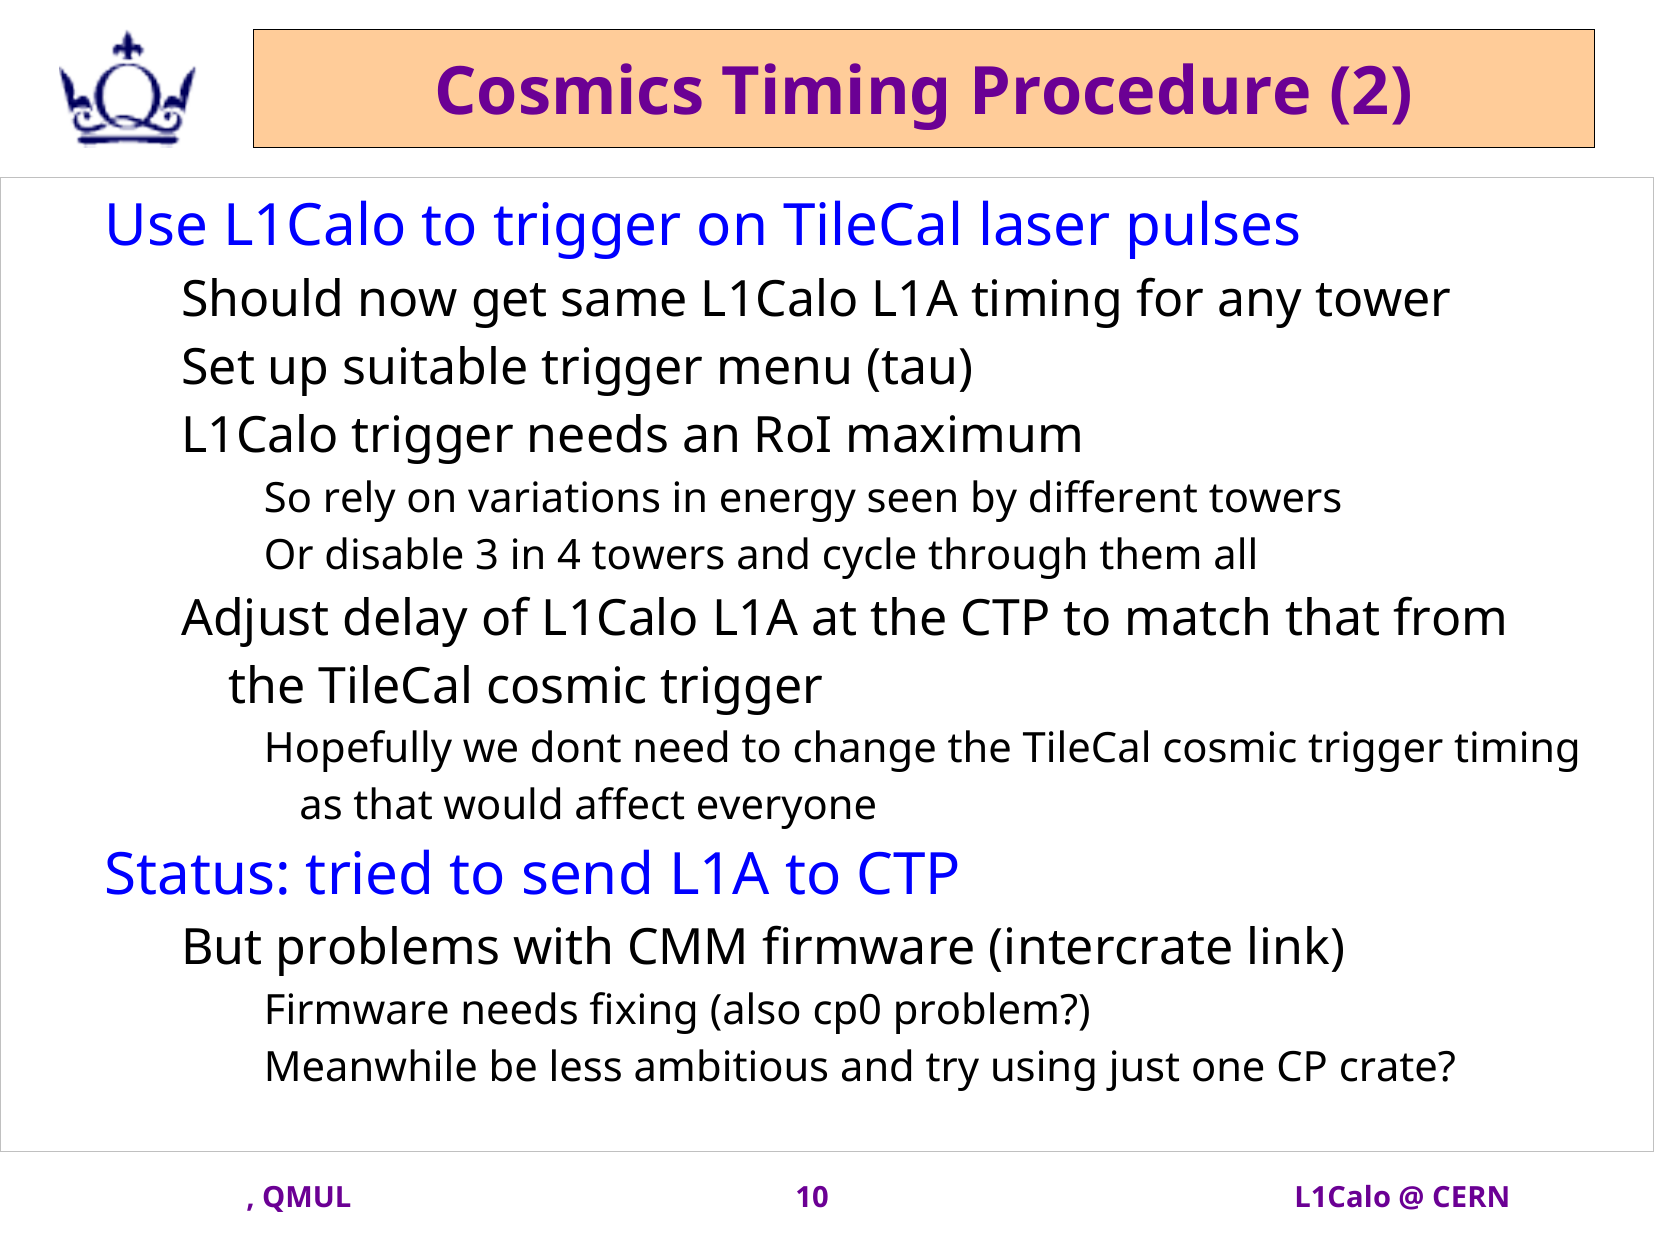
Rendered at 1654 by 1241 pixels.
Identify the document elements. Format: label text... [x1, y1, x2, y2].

title Cosmics Timing Procedure (2) [253, 29, 1595, 148]
list Use L1Calo to trigger on TileCal laser pulses Should now get same L1Calo L1A timing for any tower Set up suitable trigger menu (tau) L1Calo trigger needs an RoI maximum So rely on variations in energy seen by different towers Or disable 3 in 4 towers and cycle through them all Adjust delay of L1Calo L1A at the CTP to match that from the TileCal cosmic trigger Hopefully we dont need to change the TileCal cosmic trigger timing as that would affect everyone Status: tried to send L1A to CTP But problems with CMM firmware (intercrate link) Firmware needs fixing (also cp0 problem?) Meanwhile be less ambitious and try using just one CP crate? [86, 183, 1586, 1158]
picture [59, 29, 200, 148]
